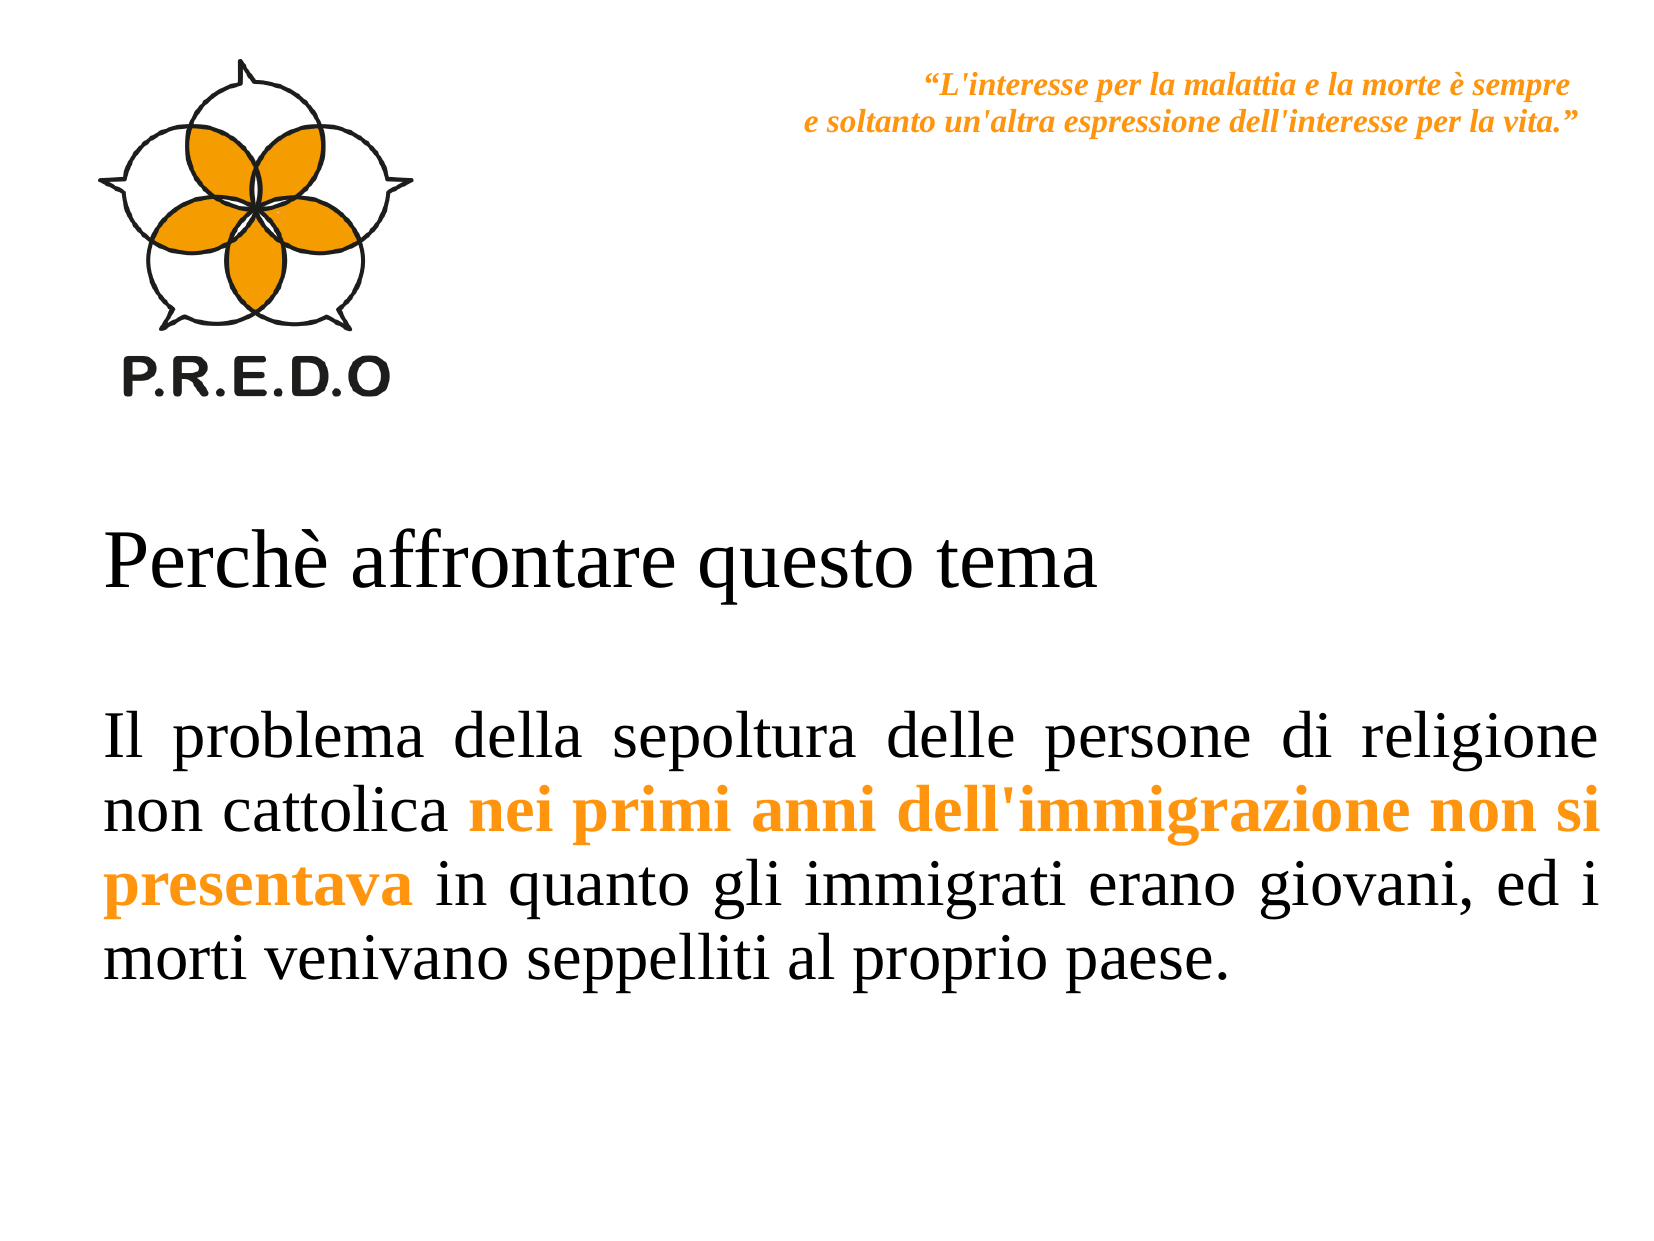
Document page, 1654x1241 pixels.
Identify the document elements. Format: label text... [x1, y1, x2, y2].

text_box “L'interesse per la malattia e la morte è sempre e soltanto un'altra espressione dell'interesse per la vita.” [789, 58, 1595, 148]
text_box Perchè affrontare questo tema Il problema della sepoltura delle persone di religione non cattolica nei primi anni dell'immigrazione non si presentava in quanto gli immigrati erano giovani, ed i morti venivano seppelliti al proprio paese. [88, 413, 1619, 1150]
picture [97, 58, 414, 397]
